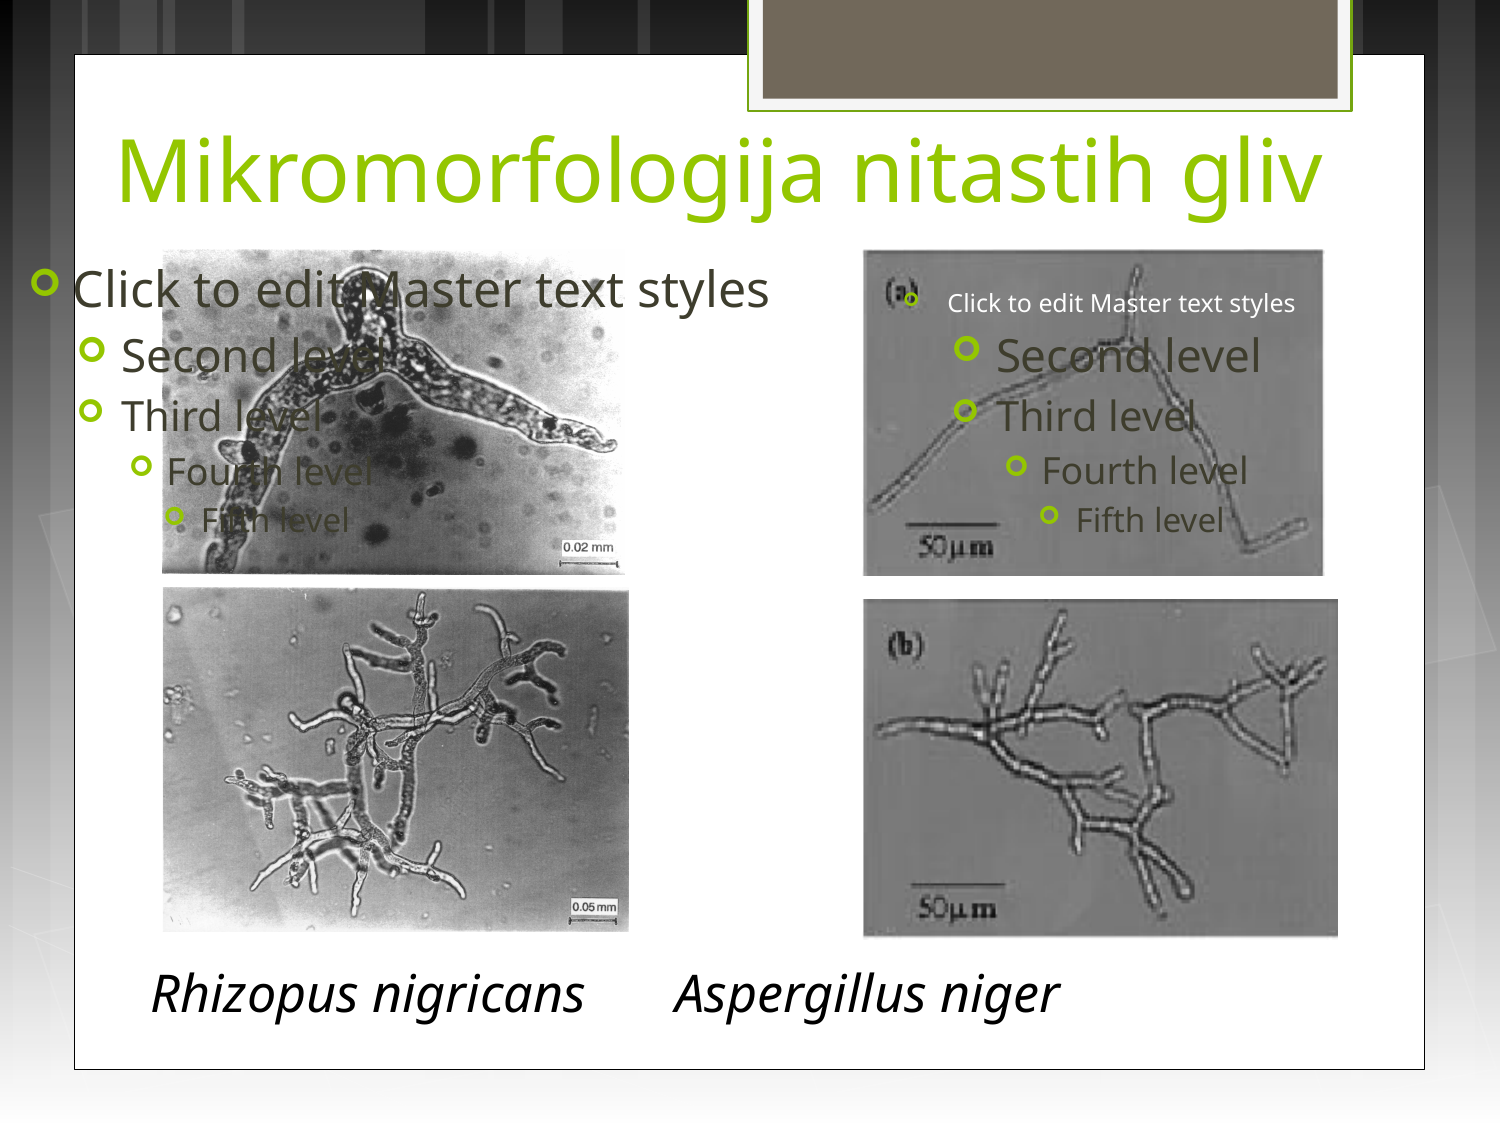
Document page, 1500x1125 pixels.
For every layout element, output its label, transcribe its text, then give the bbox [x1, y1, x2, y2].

text_box Mikromorfologija nitastih gliv [99, 54, 1450, 280]
picture [862, 280, 1325, 576]
picture [162, 280, 625, 575]
title Rhizopus nigricans Aspergillus niger [135, 905, 1376, 1031]
picture [162, 587, 629, 932]
picture [862, 599, 1338, 940]
